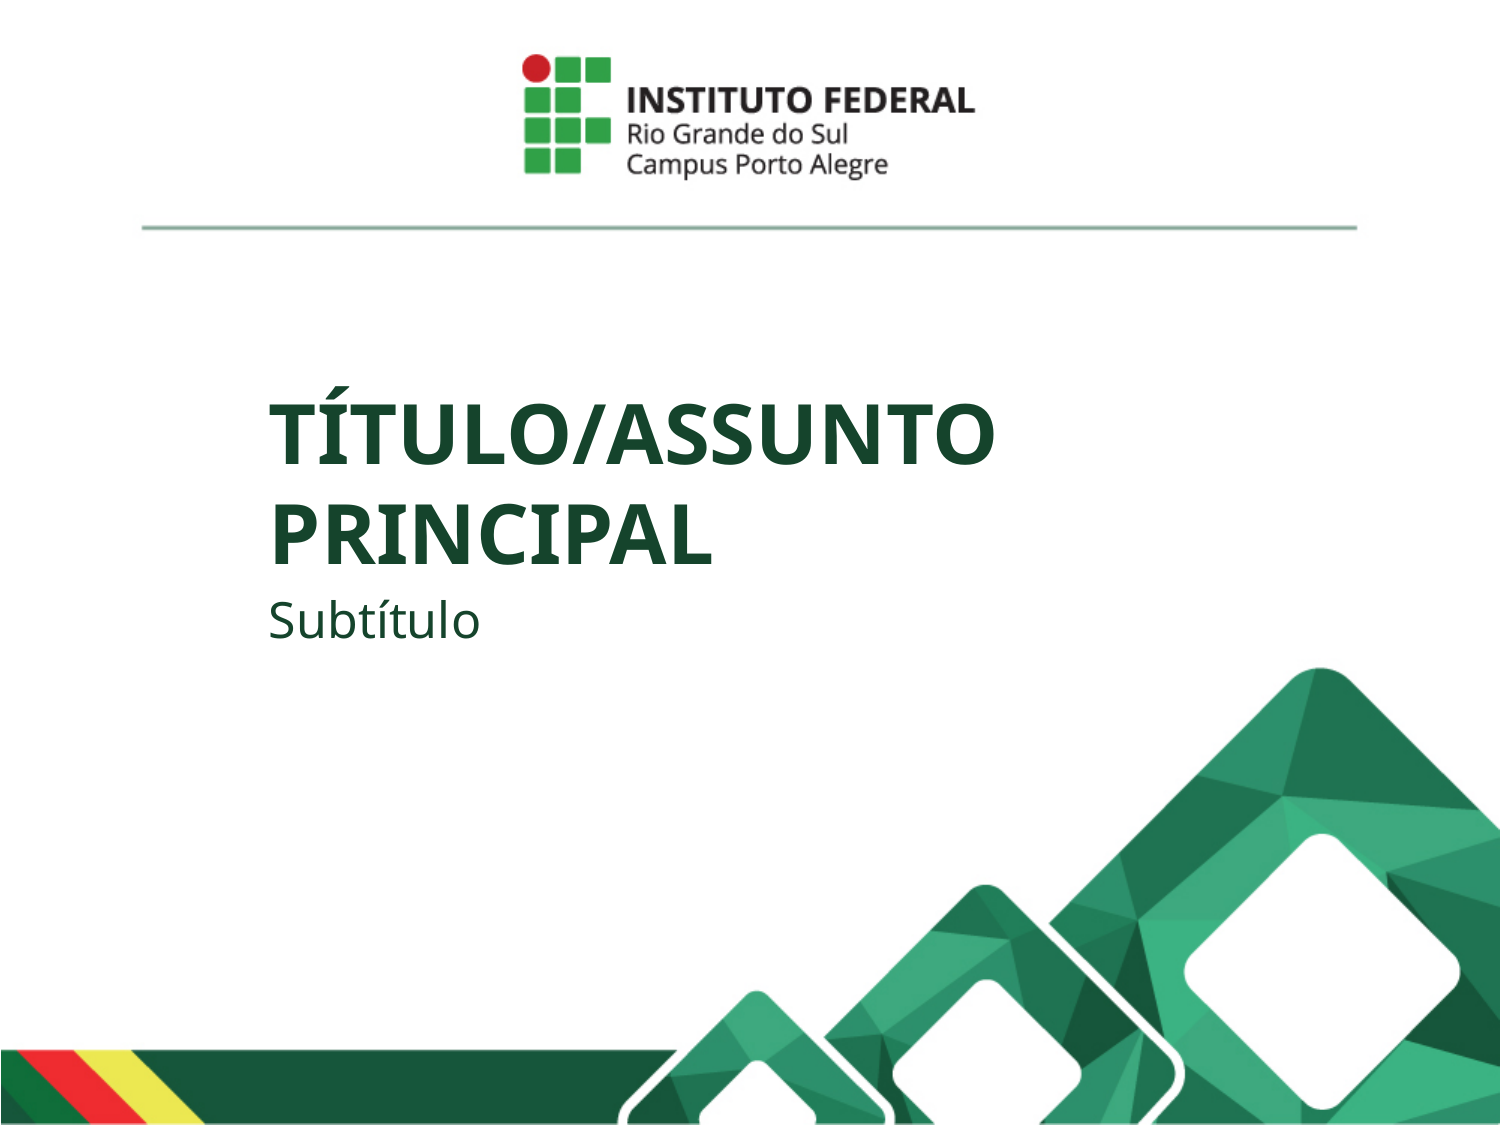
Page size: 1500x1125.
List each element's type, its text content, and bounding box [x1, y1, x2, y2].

text_box TÍTULO/ASSUNTO PRINCIPAL [253, 373, 1282, 581]
text_box Subtítulo [253, 581, 1282, 657]
picture [1, 0, 1500, 1125]
